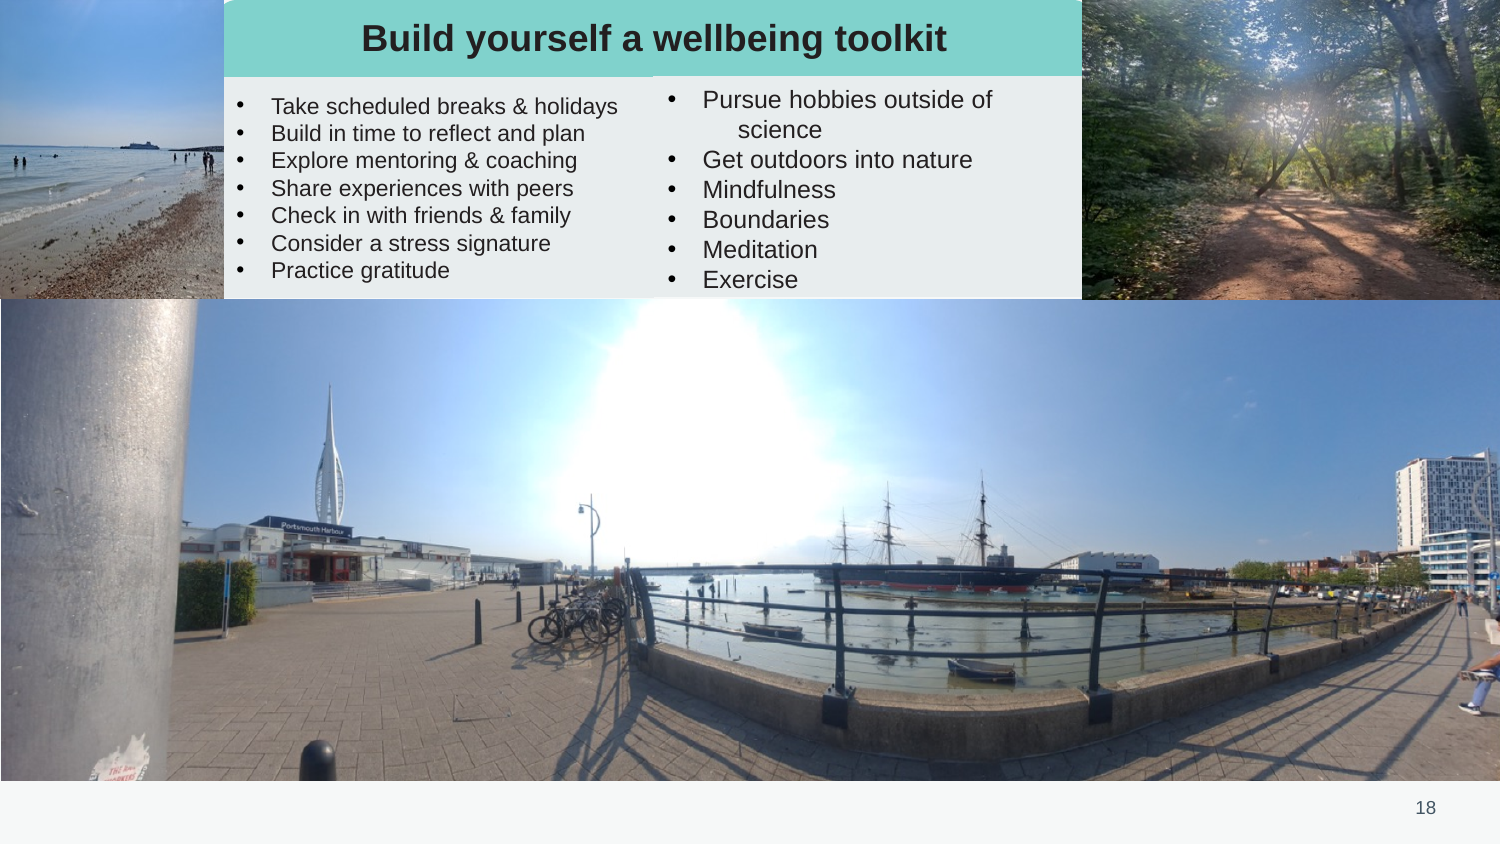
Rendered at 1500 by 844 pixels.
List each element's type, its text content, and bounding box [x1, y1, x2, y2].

text_box Take scheduled breaks & holidays Build in time to reflect and plan Explore mentoring & coaching Share experiences with peers Check in with friends & family Consider a stress signature Practice gratitude [224, 77, 654, 298]
text_box Build yourself a wellbeing toolkit [224, 0, 1082, 77]
picture [0, 0, 1500, 781]
text_box Pursue hobbies outside of science Get outdoors into nature Mindfulness Boundaries Meditation Exercise [653, 76, 1082, 297]
